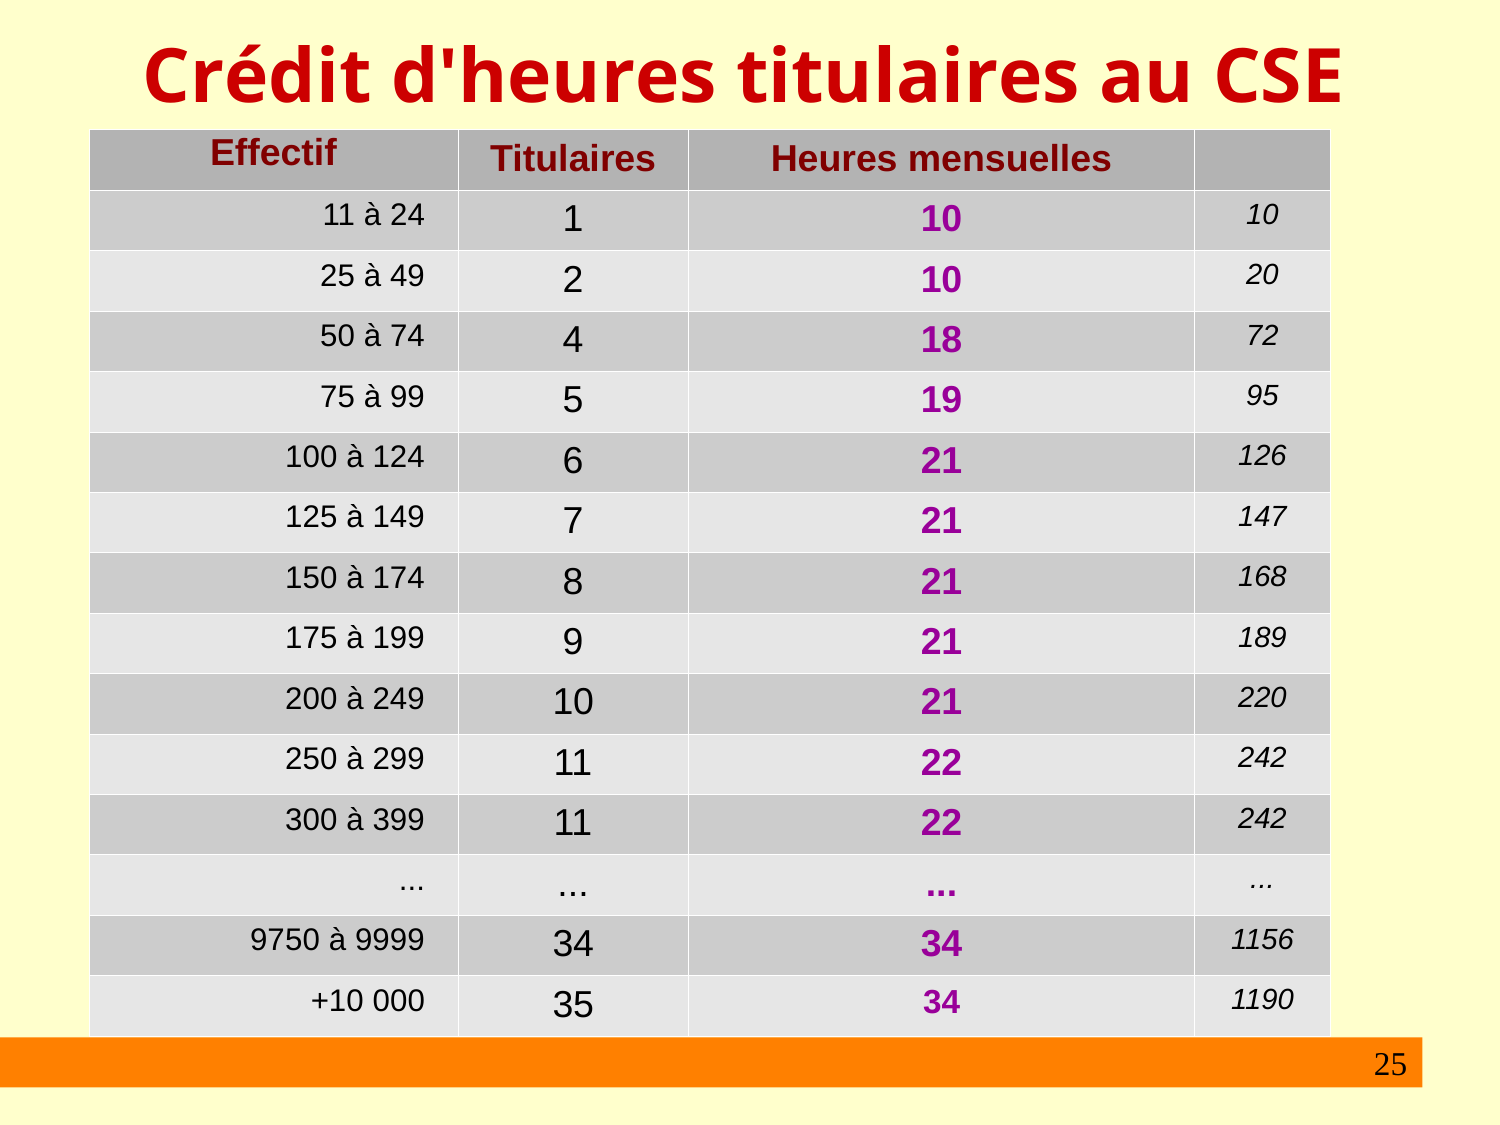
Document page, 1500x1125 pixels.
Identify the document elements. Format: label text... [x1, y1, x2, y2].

table_header Heures mensuelles [689, 130, 1194, 190]
table_cell 1 [459, 191, 688, 250]
table_cell ... [90, 855, 458, 915]
table_cell 250 à 299 [90, 735, 458, 794]
table_cell 10 [1195, 191, 1330, 250]
table_cell 9750 à 9999 [90, 916, 458, 975]
table_cell +10 000 [90, 976, 458, 1036]
table_cell 175 à 199 [90, 614, 458, 673]
table_cell 220 [1195, 674, 1330, 734]
table_cell 6 [459, 433, 688, 492]
table_cell 50 à 74 [90, 312, 458, 371]
table_cell 19 [689, 372, 1194, 432]
text_box <numéro> [0, 1037, 1423, 1088]
table_cell 25 à 49 [90, 251, 458, 311]
table_cell 4 [459, 312, 688, 371]
table_cell 125 à 149 [90, 493, 458, 552]
table_cell ... [459, 855, 688, 915]
table_cell 150 à 174 [90, 553, 458, 613]
table_cell 22 [689, 735, 1194, 794]
table_cell 75 à 99 [90, 372, 458, 432]
table_cell 8 [459, 553, 688, 613]
table_cell 1190 [1195, 976, 1330, 1036]
table_cell 11 [459, 735, 688, 794]
table_cell 11 [459, 795, 688, 854]
table_cell 21 [689, 433, 1194, 492]
table_cell 72 [1195, 312, 1330, 371]
table_cell 11 à 24 [90, 191, 458, 250]
table_header Effectif [90, 130, 458, 190]
table_cell 18 [689, 312, 1194, 371]
table_cell 200 à 249 [90, 674, 458, 734]
table_cell ... [1195, 855, 1330, 915]
table_cell 21 [689, 493, 1194, 552]
table_cell 300 à 399 [90, 795, 458, 854]
table_cell 10 [459, 674, 688, 734]
table_cell 2 [459, 251, 688, 311]
table_cell 100 à 124 [90, 433, 458, 492]
table_cell 34 [689, 976, 1194, 1036]
table_cell 35 [459, 976, 688, 1036]
table_cell 21 [689, 674, 1194, 734]
table_cell 1156 [1195, 916, 1330, 975]
table_header Titulaires [459, 130, 688, 190]
table_cell 147 [1195, 493, 1330, 552]
table_cell 34 [689, 916, 1194, 975]
table_cell 168 [1195, 553, 1330, 613]
table_cell 10 [689, 251, 1194, 311]
table_cell 21 [689, 614, 1194, 673]
table_cell 7 [459, 493, 688, 552]
title Crédit d'heures titulaires au CSE [42, 0, 1446, 160]
table_cell 5 [459, 372, 688, 432]
table_header [1195, 130, 1330, 190]
table_cell 34 [459, 916, 688, 975]
table_cell 22 [689, 795, 1194, 854]
table_cell 95 [1195, 372, 1330, 432]
table_cell ... [689, 855, 1194, 915]
table_cell 242 [1195, 735, 1330, 794]
table_cell 242 [1195, 795, 1330, 854]
table_cell 126 [1195, 433, 1330, 492]
table_cell 9 [459, 614, 688, 673]
table_cell 21 [689, 553, 1194, 613]
table_cell 10 [689, 191, 1194, 250]
table_cell 189 [1195, 614, 1330, 673]
table_cell 20 [1195, 251, 1330, 311]
